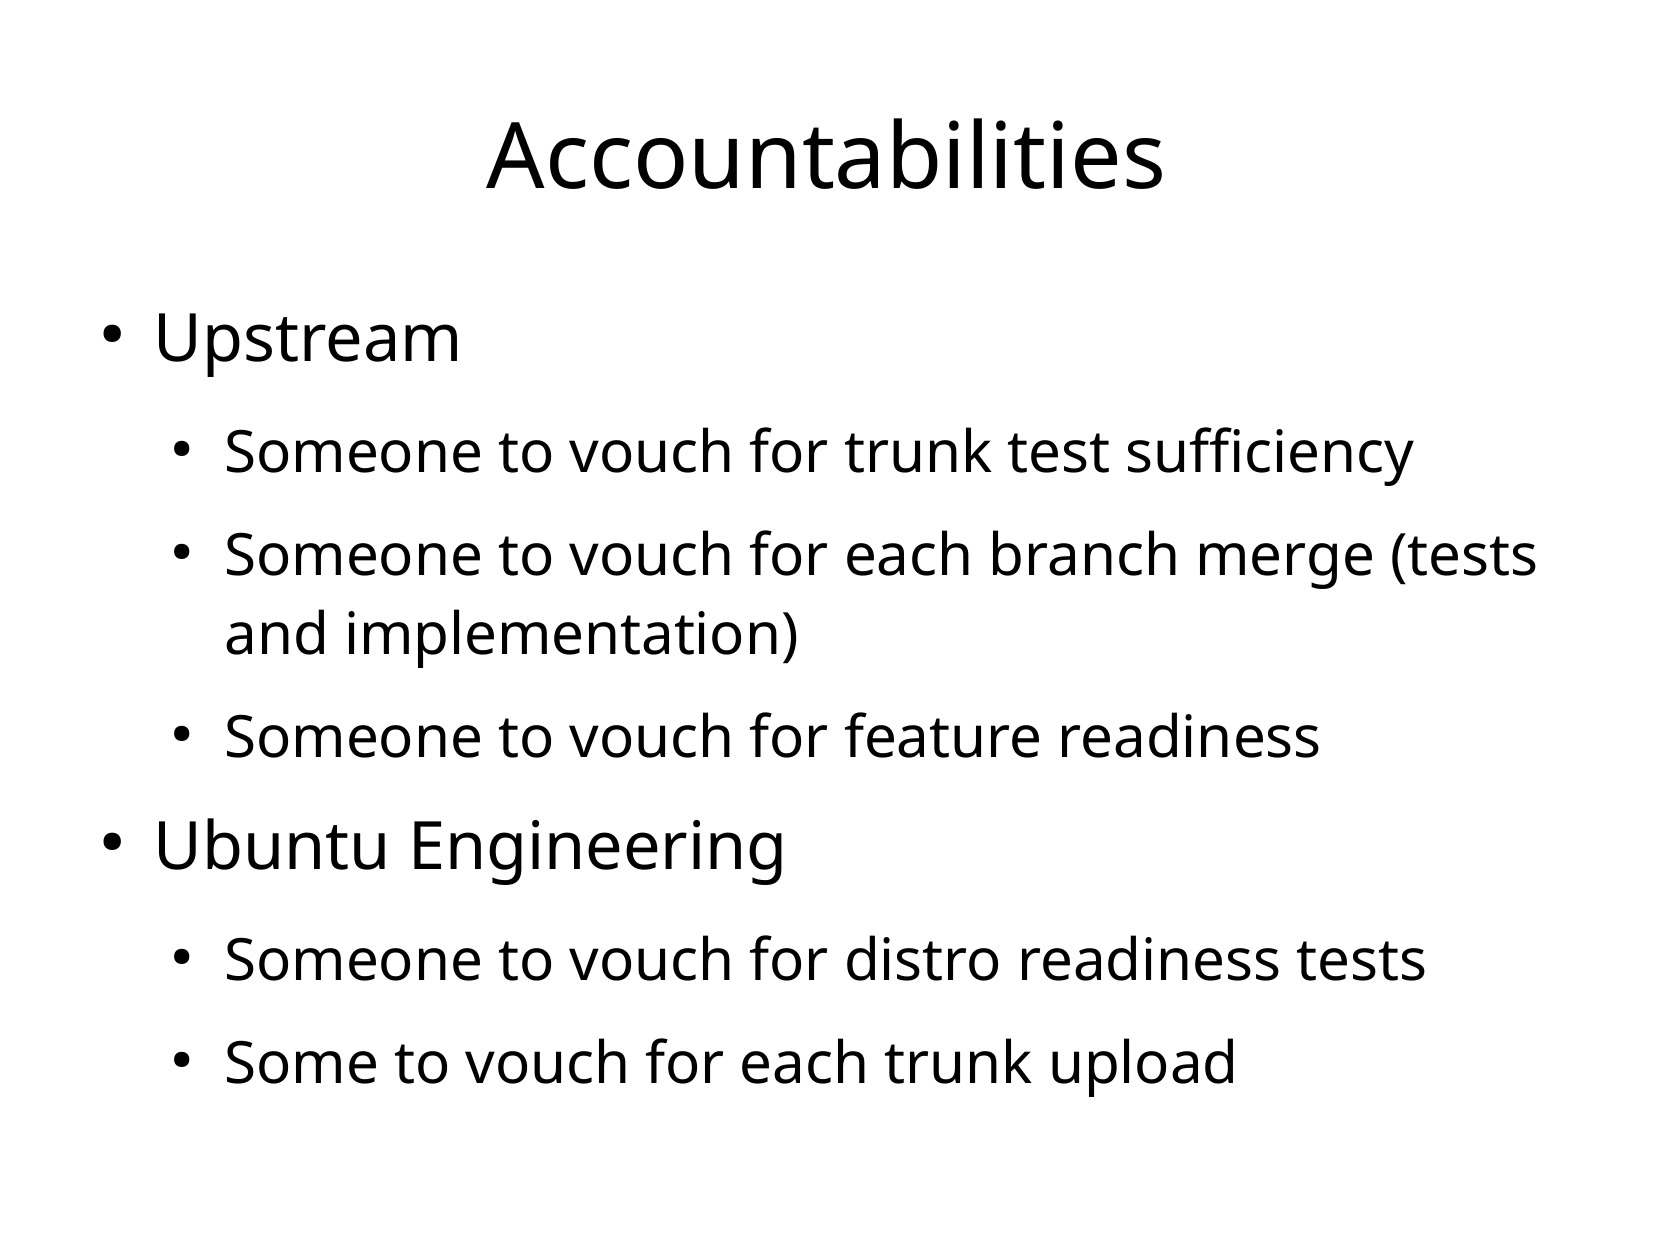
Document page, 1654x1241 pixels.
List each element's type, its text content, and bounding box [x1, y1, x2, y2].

title Accountabilities [82, 49, 1571, 257]
list Upstream Someone to vouch for trunk test sufficiency Someone to vouch for each branch merge (tests and implementation) Someone to vouch for feature readiness Ubuntu Engineering Someone to vouch for distro readiness tests Some to vouch for each trunk upload [82, 290, 1571, 1109]
